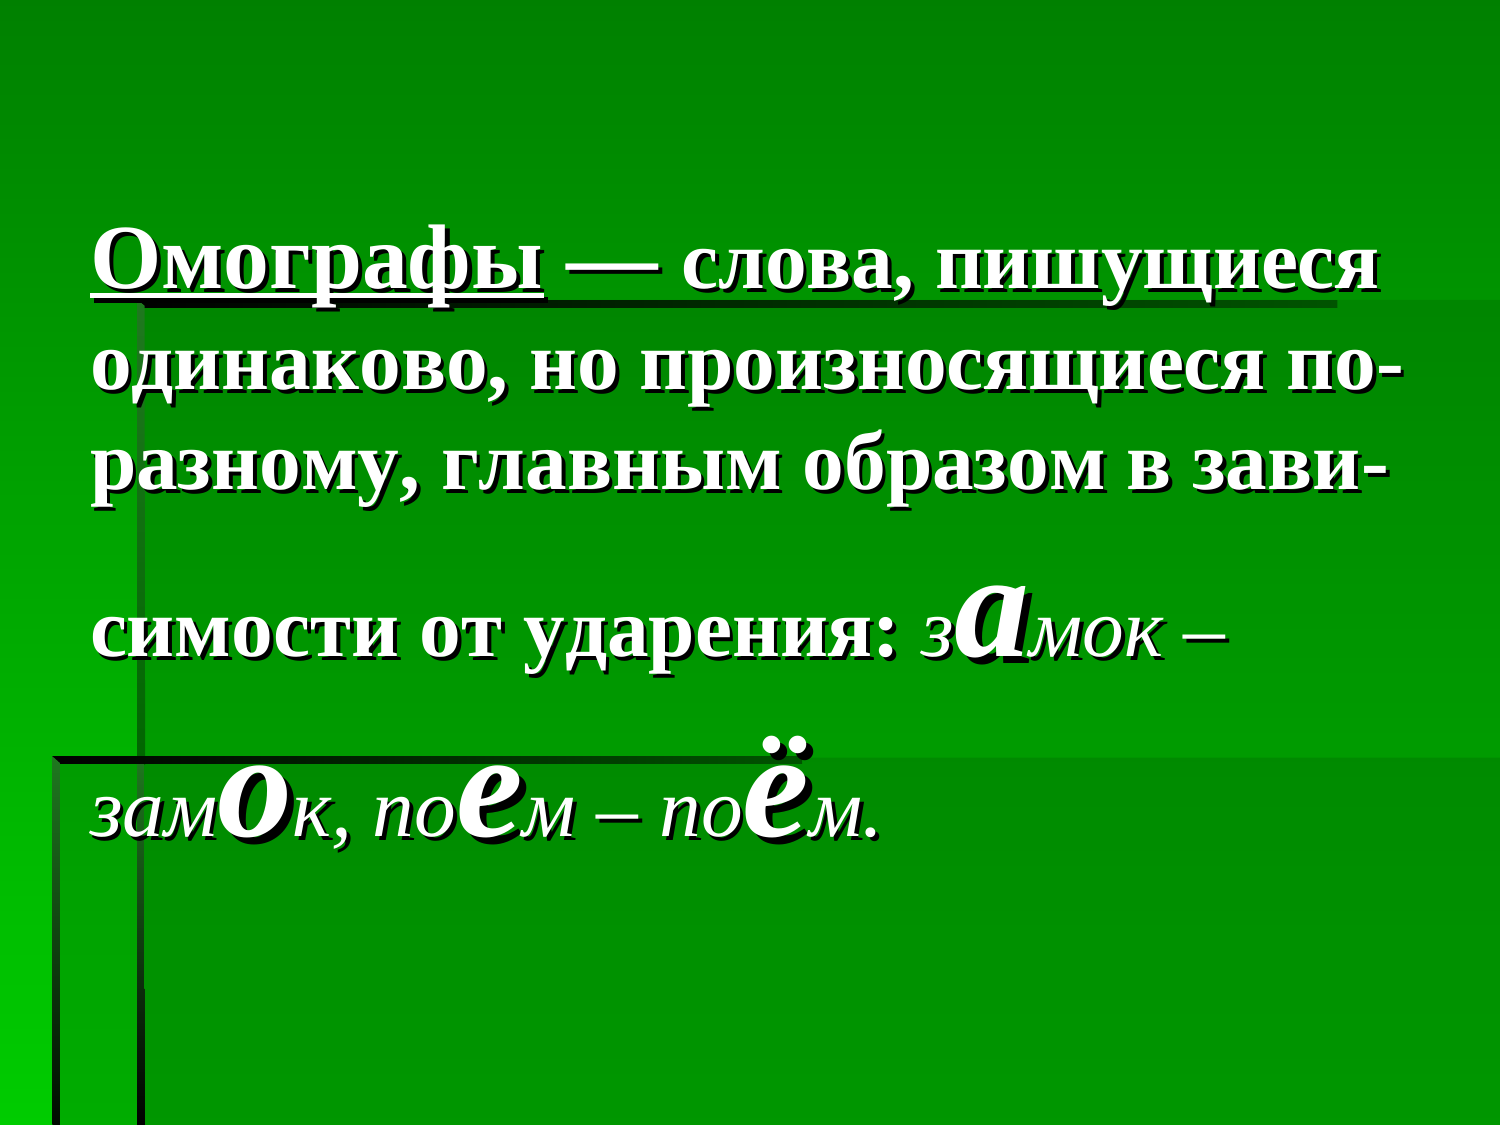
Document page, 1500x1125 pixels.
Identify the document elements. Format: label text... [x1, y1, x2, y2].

title Омографы — слова, пишущиеся одинаково, но произносящиеся по-разному, главным образом в зави-симости от ударения: замок – замок, поем – поём. [75, 40, 1451, 1024]
